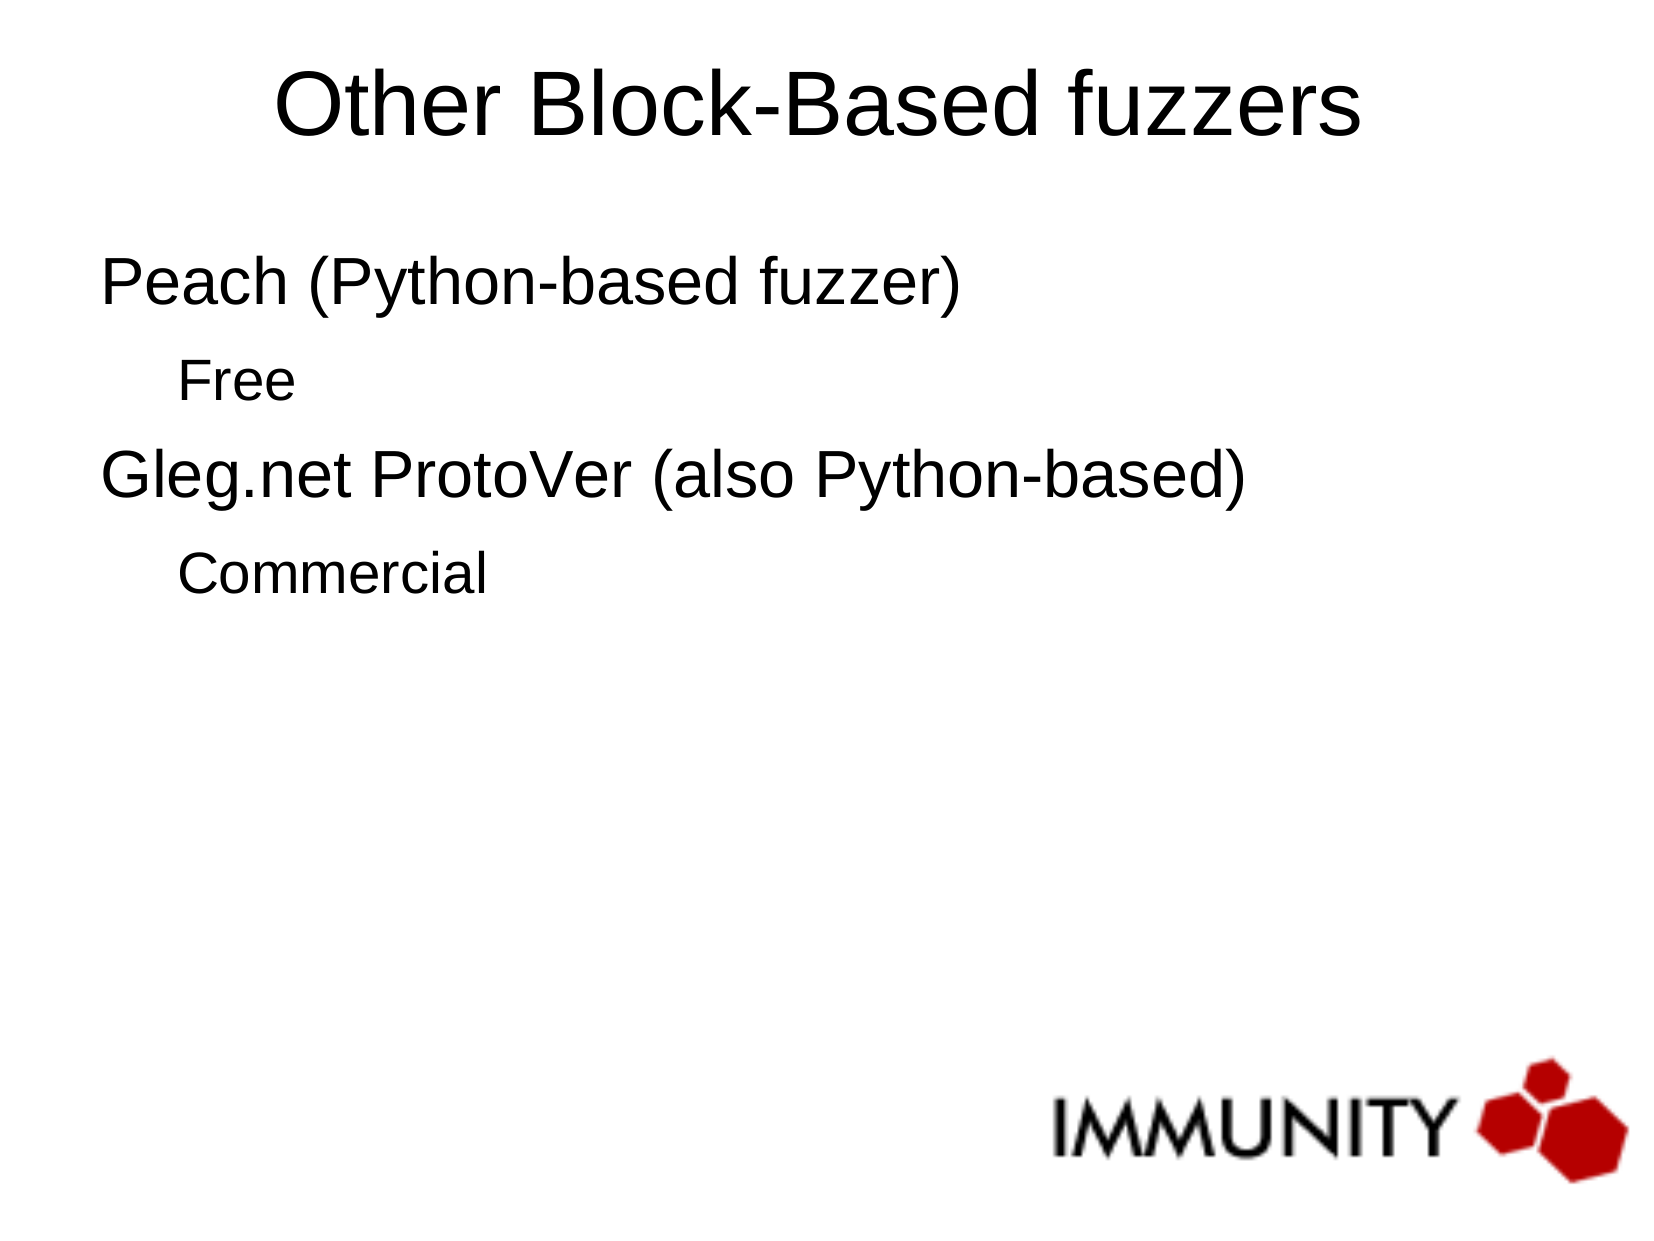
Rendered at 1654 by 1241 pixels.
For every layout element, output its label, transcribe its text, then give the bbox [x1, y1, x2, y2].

picture [1006, 1017, 1654, 1241]
title Other Block-Based fuzzers [75, 0, 1564, 208]
list Peach (Python-based fuzzer) Free Gleg.net ProtoVer (also Python-based) Commercial [82, 243, 1571, 1109]
